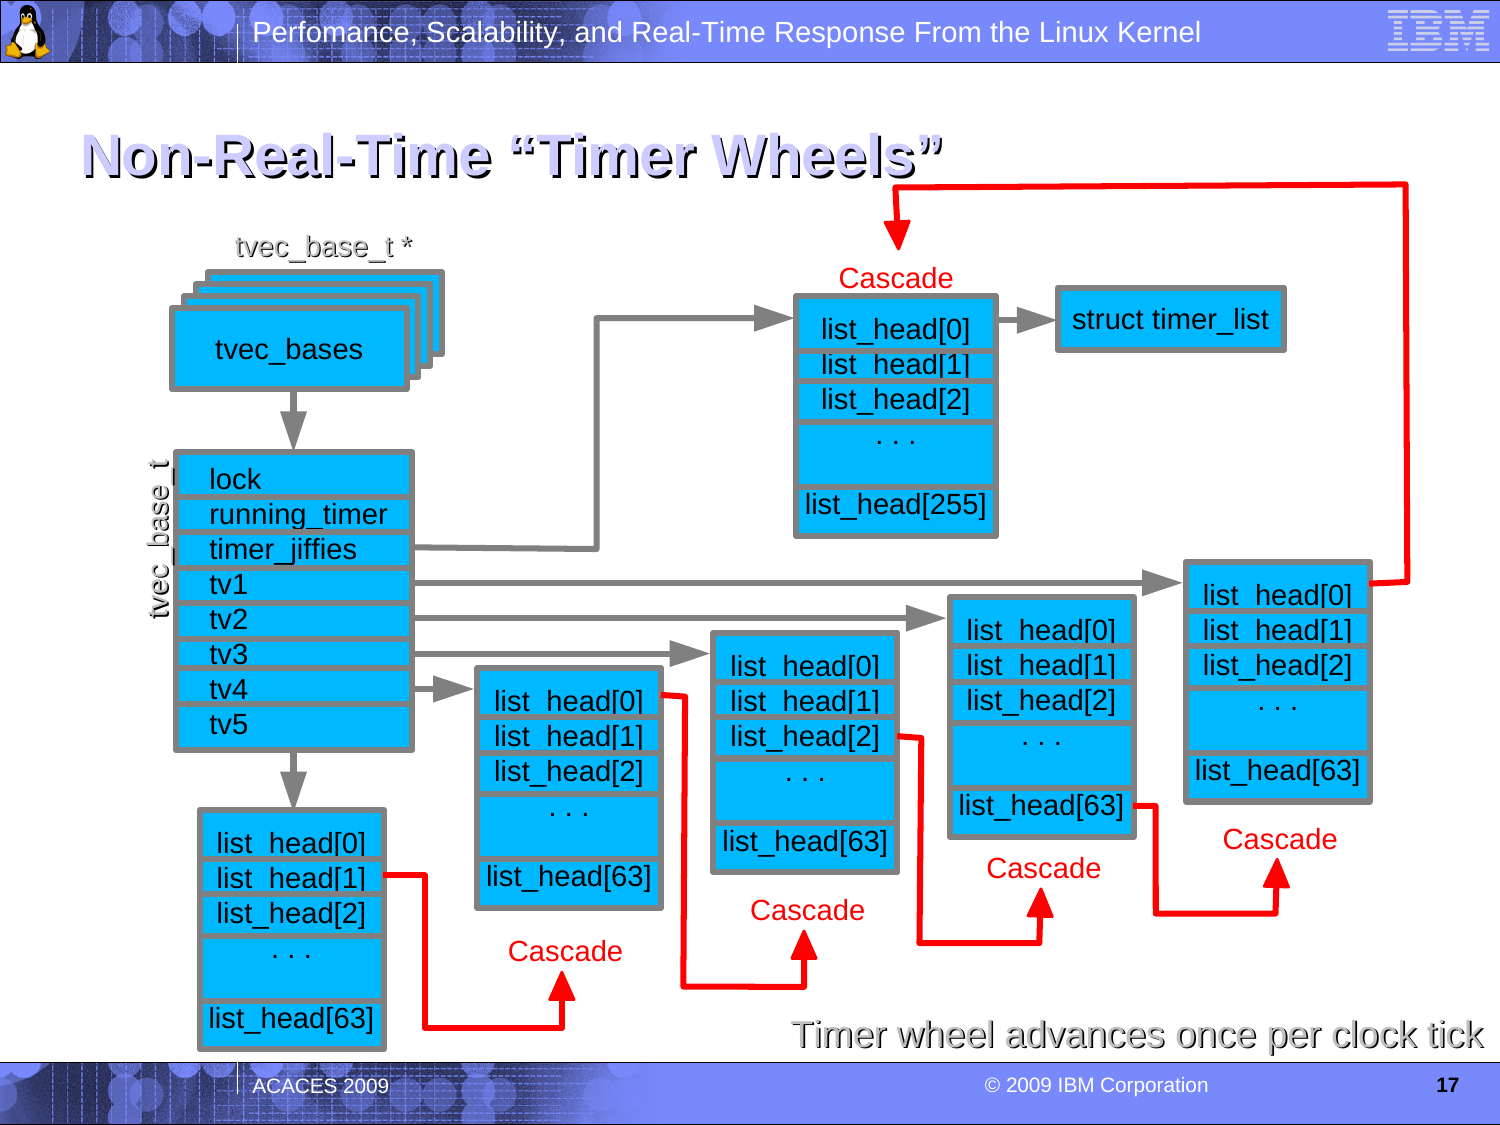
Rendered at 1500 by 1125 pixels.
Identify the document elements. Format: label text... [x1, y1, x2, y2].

text_box lock running_timer timer_jiffies tv1 tv2 tv3 tv4 tv5 [180, 571, 412, 600]
text_box tvec_base_t * [211, 220, 437, 269]
text_box Cascade [1207, 813, 1354, 861]
text_box Cascade [493, 925, 639, 973]
text_box list_head[0] list_head[1] list_head[2] . . . list_head[63] [713, 632, 898, 873]
picture [1, 1, 1500, 62]
title Non-Real-Time “Timer Wheels” [79, 116, 1433, 199]
text_box list_head[0] list_head[1] list_head[2] . . . list_head[63] [949, 597, 1134, 837]
text_box Timer wheel advances once per clock tick [775, 1002, 1499, 1060]
text_box lock running_timer timer_jiffies tv1 tv2 tv3 tv4 tv5 [176, 707, 412, 751]
text_box tvec_bases [207, 272, 443, 354]
text_box lock running_timer timer_jiffies tv1 tv2 tv3 tv4 tv5 [180, 535, 412, 565]
text_box tvec_bases [184, 295, 419, 378]
text_box list_head[0] list_head[1] list_head[2] . . . list_head[63] [199, 809, 384, 1050]
text_box tvec_base_t [131, 444, 180, 633]
text_box Cascade [971, 842, 1117, 891]
text_box tvec_bases [195, 284, 431, 366]
text_box lock running_timer timer_jiffies tv1 tv2 tv3 tv4 tv5 [176, 671, 412, 701]
text_box struct timer_list [1058, 287, 1284, 351]
text_box Cascade [735, 884, 881, 932]
text_box list_head[0] list_head[1] list_head[2] . . . list_head[255] [796, 296, 996, 536]
text_box lock running_timer timer_jiffies tv1 tv2 tv3 tv4 tv5 [176, 642, 412, 665]
text_box list_head[0] list_head[1] list_head[2] . . . list_head[63] [1185, 561, 1370, 802]
text_box lock running_timer timer_jiffies tv1 tv2 tv3 tv4 tv5 [180, 500, 412, 529]
text_box list_head[0] list_head[1] list_head[2] . . . list_head[63] [477, 668, 662, 908]
text_box tvec_bases [172, 307, 407, 390]
picture [0, 1063, 1500, 1124]
text_box lock running_timer timer_jiffies tv1 tv2 tv3 tv4 tv5 [180, 451, 412, 494]
text_box Cascade [823, 252, 970, 300]
text_box lock running_timer timer_jiffies tv1 tv2 tv3 tv4 tv5 [176, 606, 412, 636]
